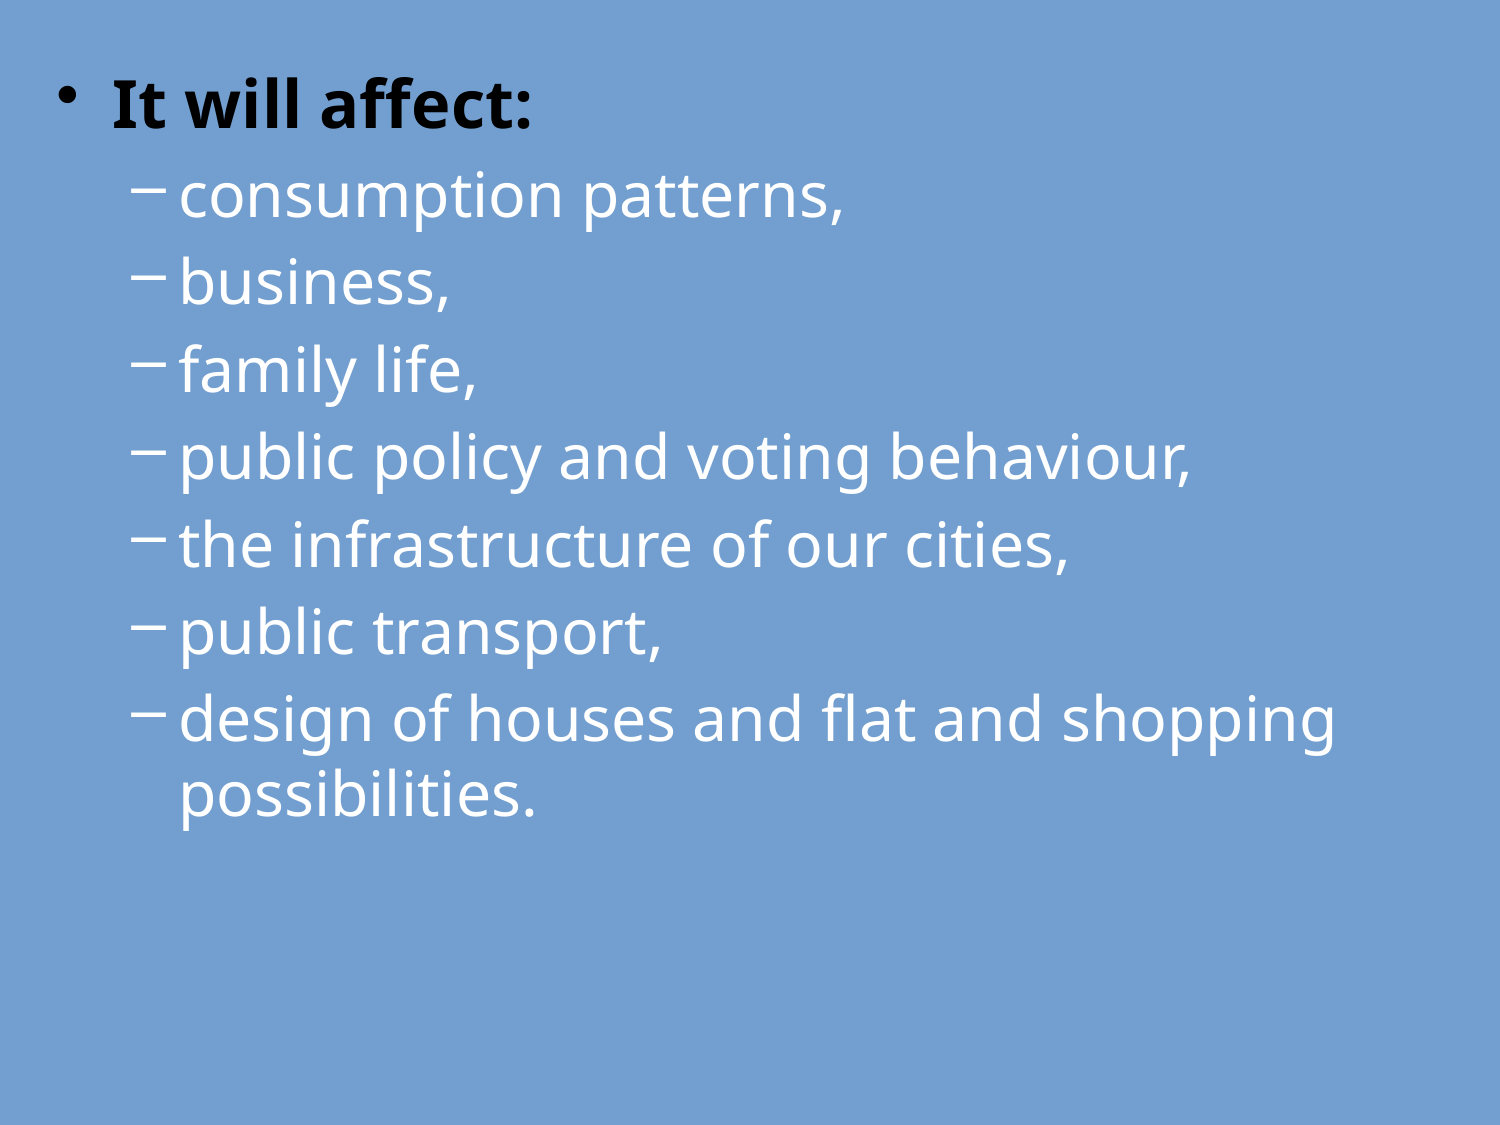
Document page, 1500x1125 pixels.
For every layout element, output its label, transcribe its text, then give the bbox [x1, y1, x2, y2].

list It will affect: consumption patterns, business, family life, public policy and voting behaviour, the infrastructure of our cities, public transport, design of houses and flat and shopping possibilities. [41, 54, 1459, 1094]
